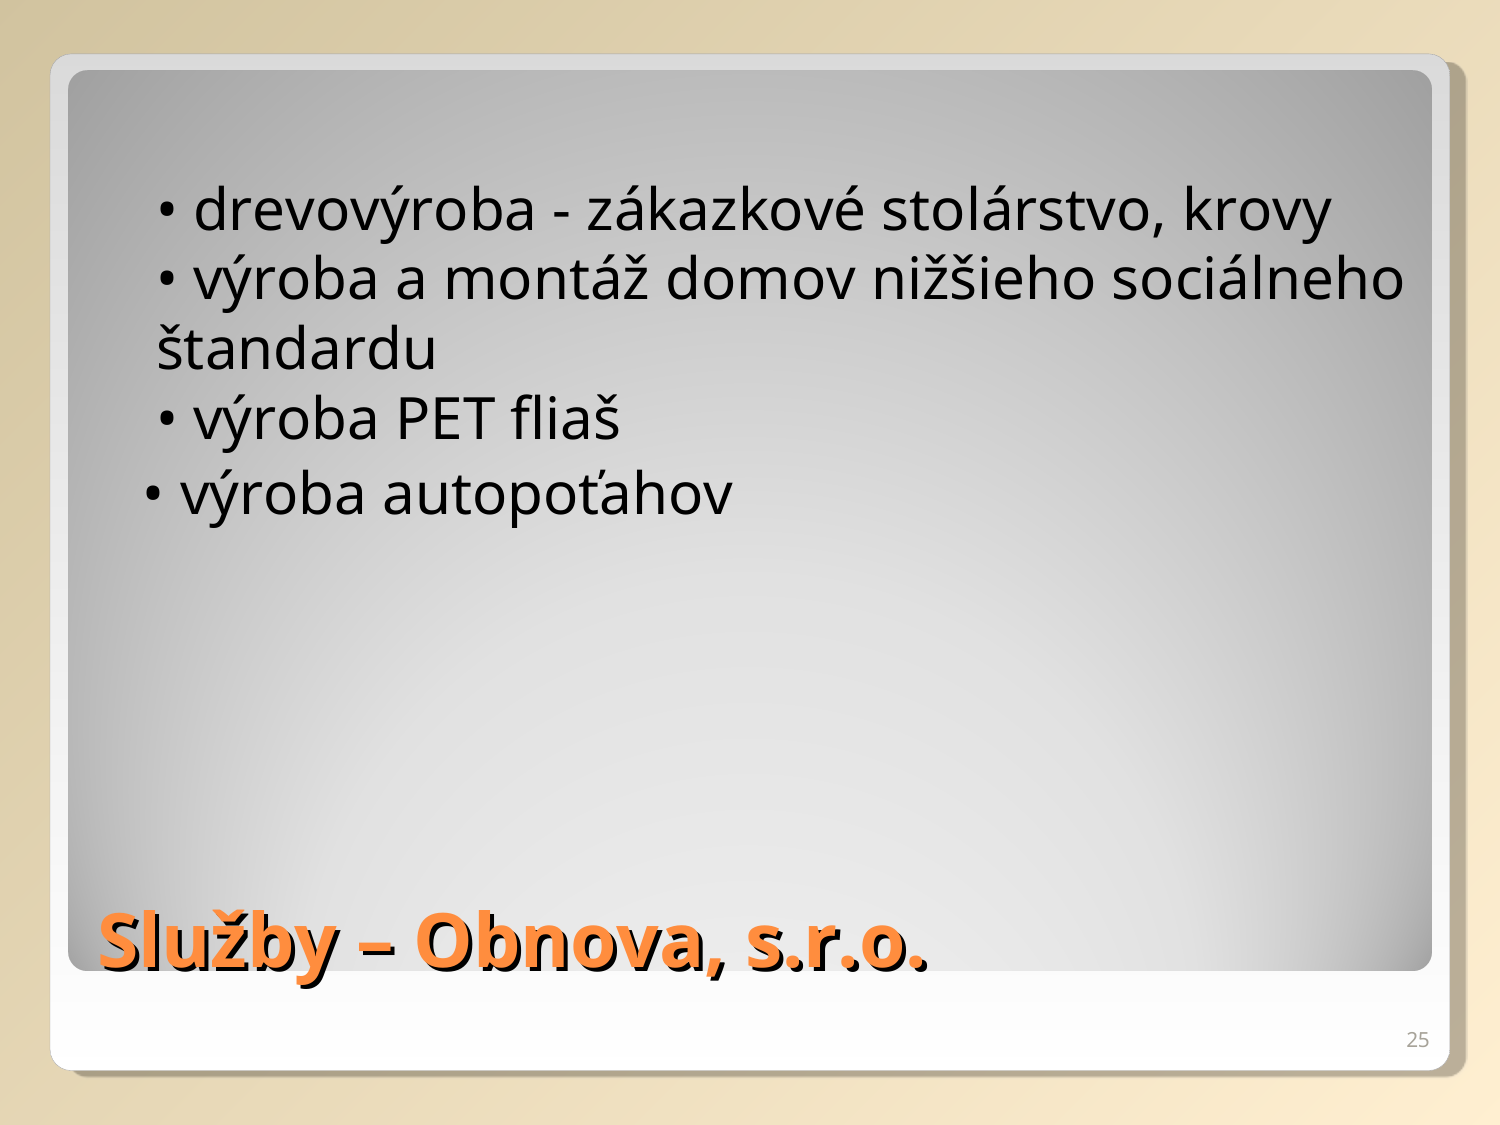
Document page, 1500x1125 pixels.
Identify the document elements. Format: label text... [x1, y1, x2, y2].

picture [67, 69, 1433, 972]
title Služby – Obnova, s.r.o. [82, 858, 1426, 991]
list • drevovýroba - zákazkové stolárstvo, krovy • výroba a montáž domov nižšieho sociálneho štandardu • výroba PET fliaš • výroba autopoťahov [82, 86, 1426, 858]
text_box <number> [1369, 1002, 1445, 1063]
